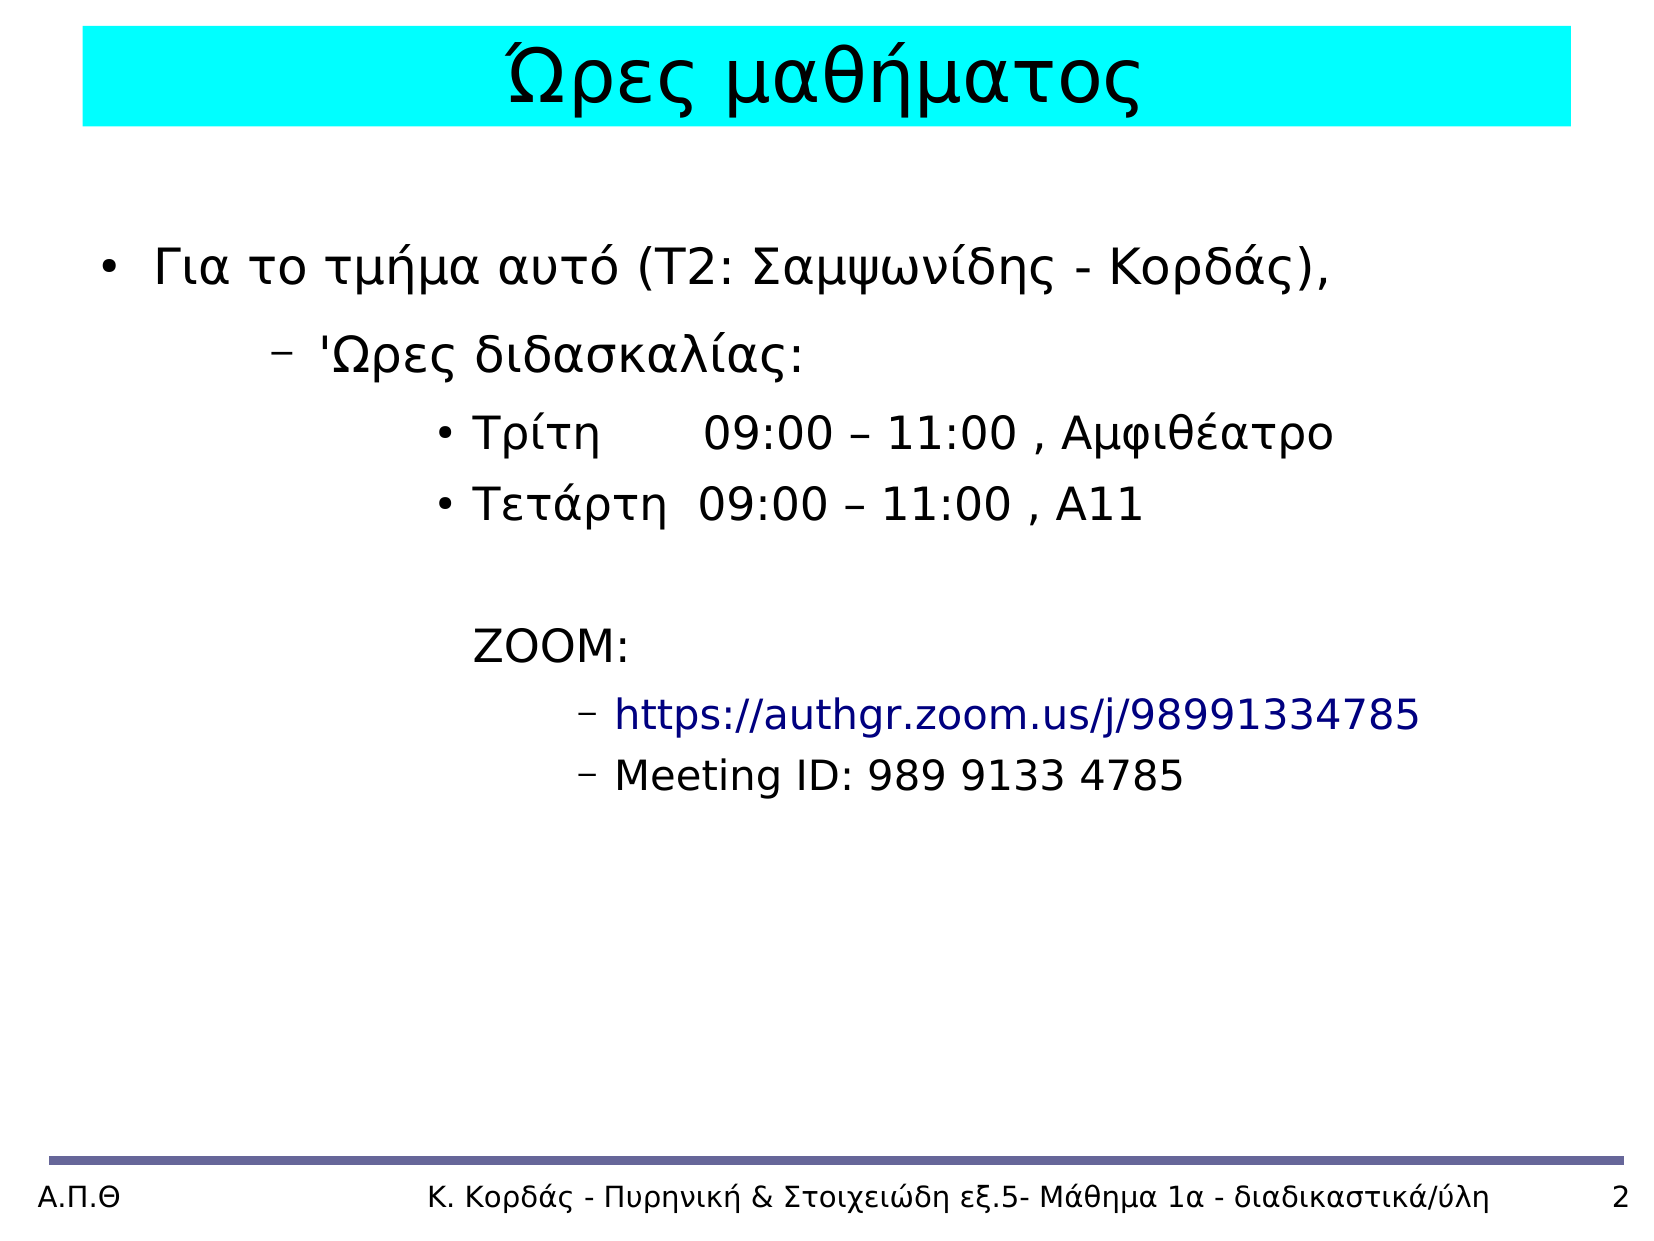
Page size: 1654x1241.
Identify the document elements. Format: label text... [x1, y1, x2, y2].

title Ώρες μαθήματος [82, 25, 1571, 127]
list Για το τμήμα αυτό (Τ2: Σαμψωνίδης - Κορδάς), 'Ωρες διδασκαλίας: Τρίτη 09:00 – 11:00 , Αμφιθέατρο Τετάρτη 09:00 – 11:00 , Α11 ΖΟΟΜ: https://authgr.zoom.us/j/98991334785 Meeting ID: 989 9133 4785 [82, 150, 1571, 1127]
